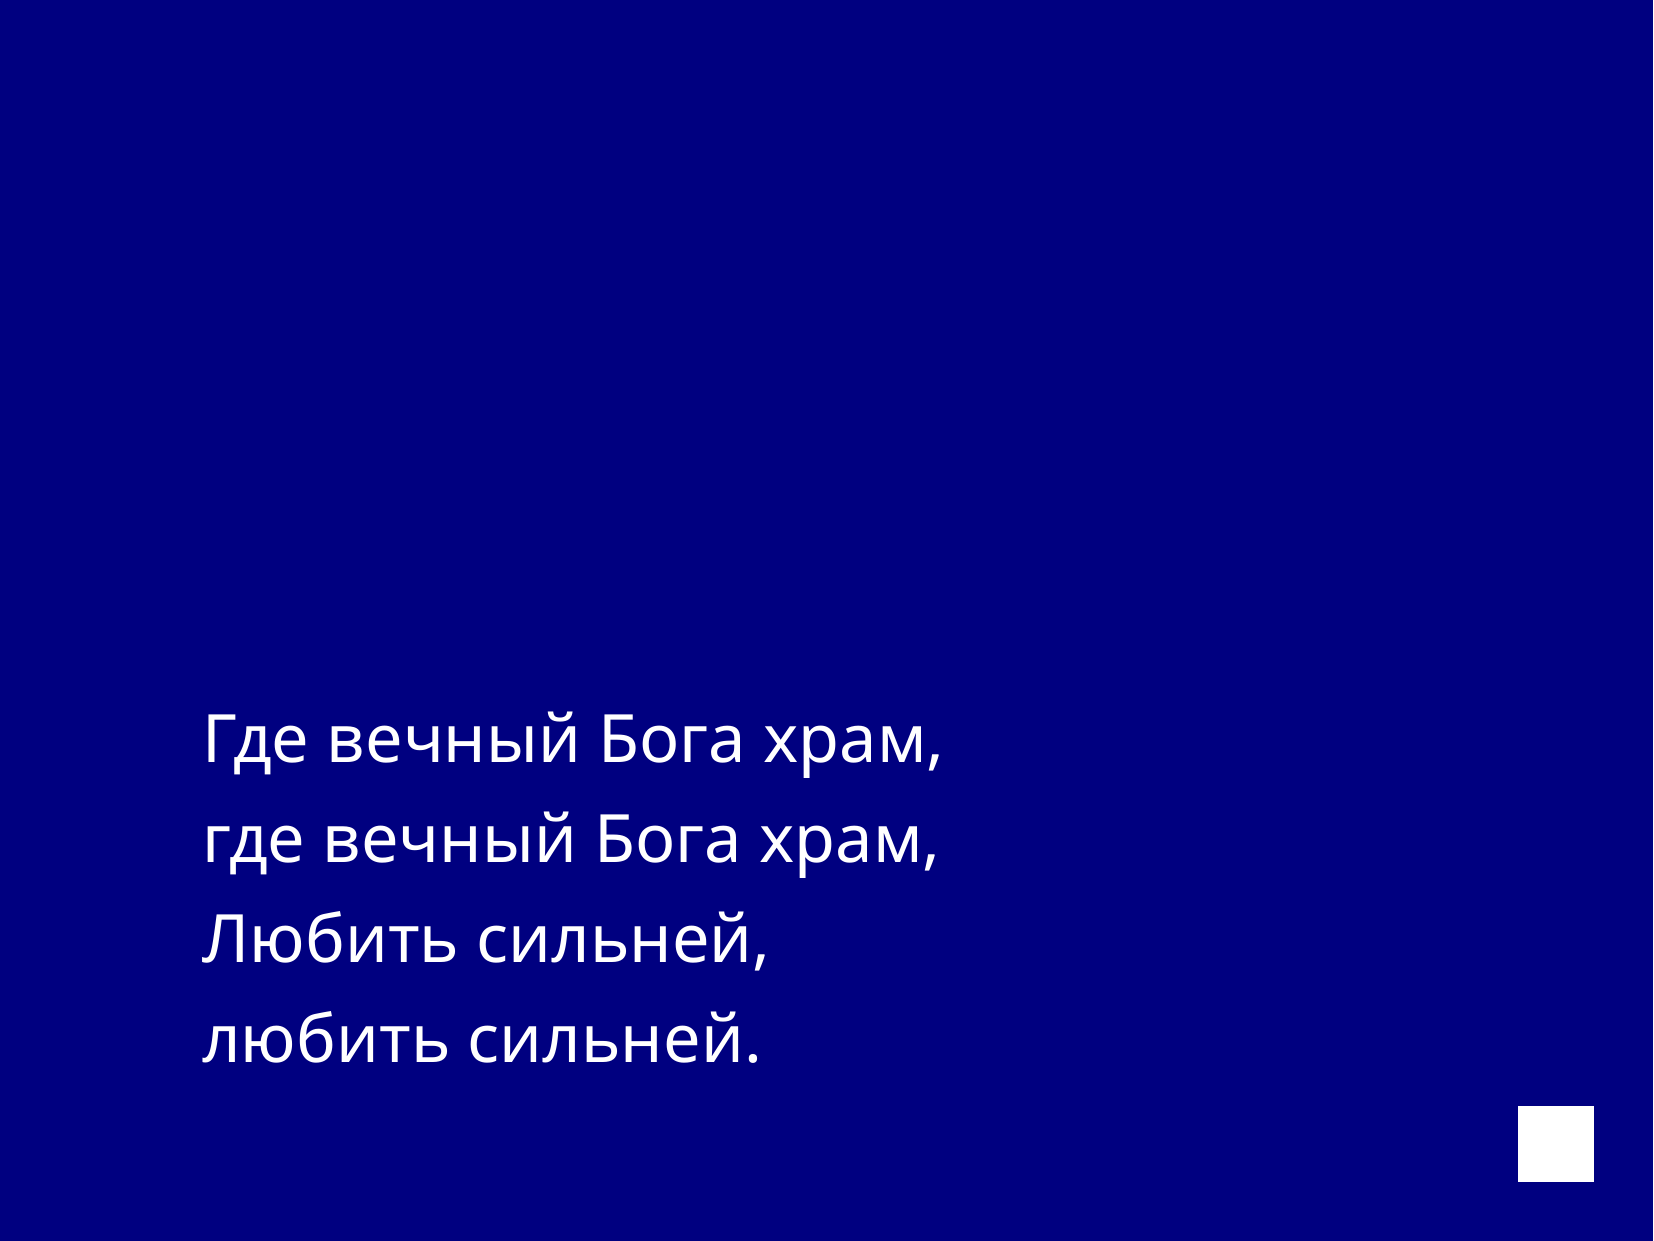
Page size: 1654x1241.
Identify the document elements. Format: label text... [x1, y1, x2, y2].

text_box [1518, 1106, 1594, 1182]
text_box Где вечный Бога храм, где вечный Бога храм, Любить сильней, любить сильней. [75, 675, 1576, 1163]
